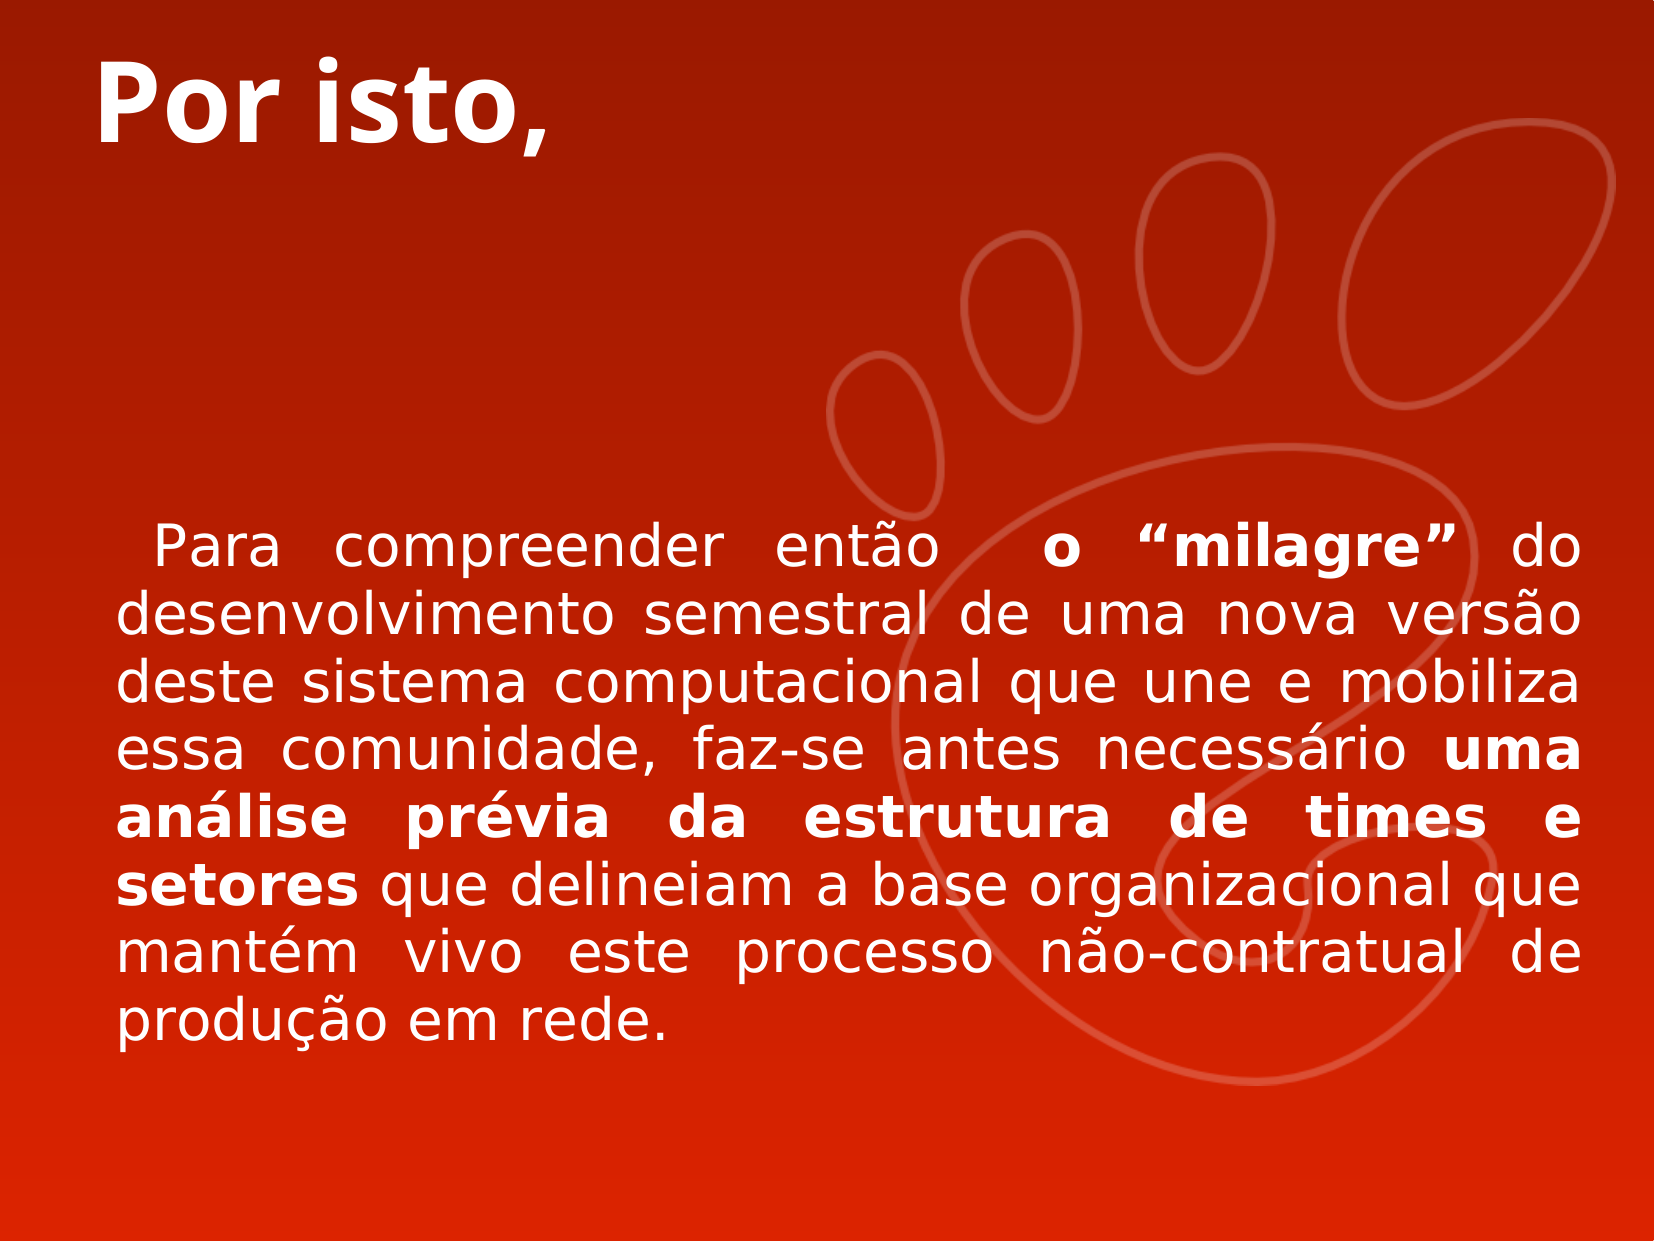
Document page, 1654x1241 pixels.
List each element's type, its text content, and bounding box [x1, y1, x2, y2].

list Para compreender então o “milagre” do desenvolvimento semestral de uma nova versão deste sistema computacional que une e mobiliza essa comunidade, faz-se antes necessário uma análise prévia da estrutura de times e setores que delineiam a base organizacional que mantém vivo este processo não-contratual de produção em rede. [29, 504, 1599, 1241]
title Por isto, [76, 59, 1565, 337]
picture [826, 118, 1616, 1086]
